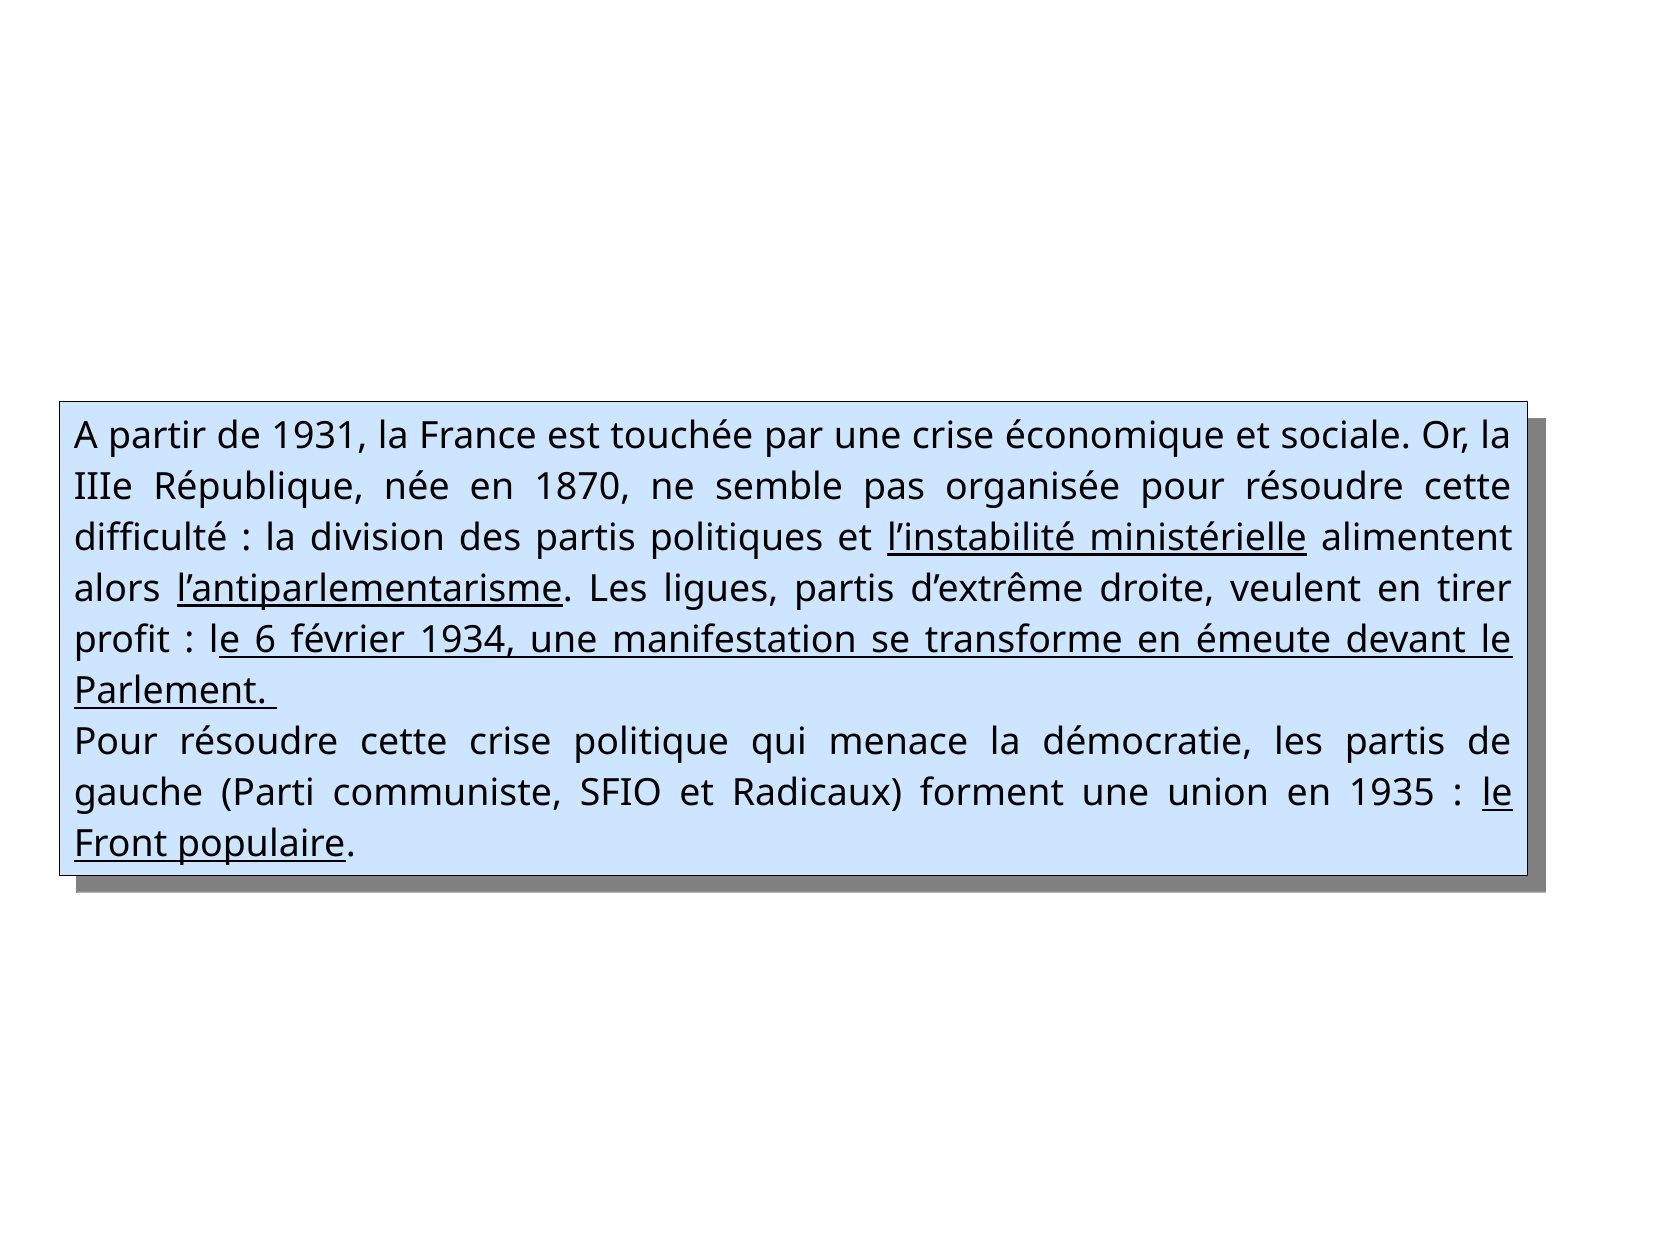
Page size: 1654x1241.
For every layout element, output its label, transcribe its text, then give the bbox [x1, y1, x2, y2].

text_box A partir de 1931, la France est touchée par une crise économique et sociale. Or, la IIIe République, née en 1870, ne semble pas organisée pour résoudre cette difficulté : la division des partis politiques et l’instabilité ministérielle alimentent alors l’antiparlementarisme. Les ligues, partis d’extrême droite, veulent en tirer profit : le 6 février 1934, une manifestation se transforme en émeute devant le Parlement. Pour résoudre cette crise politique qui menace la démocratie, les partis de gauche (Parti communiste, SFIO et Radicaux) forment une union en 1935 : le Front populaire. [59, 401, 1528, 740]
